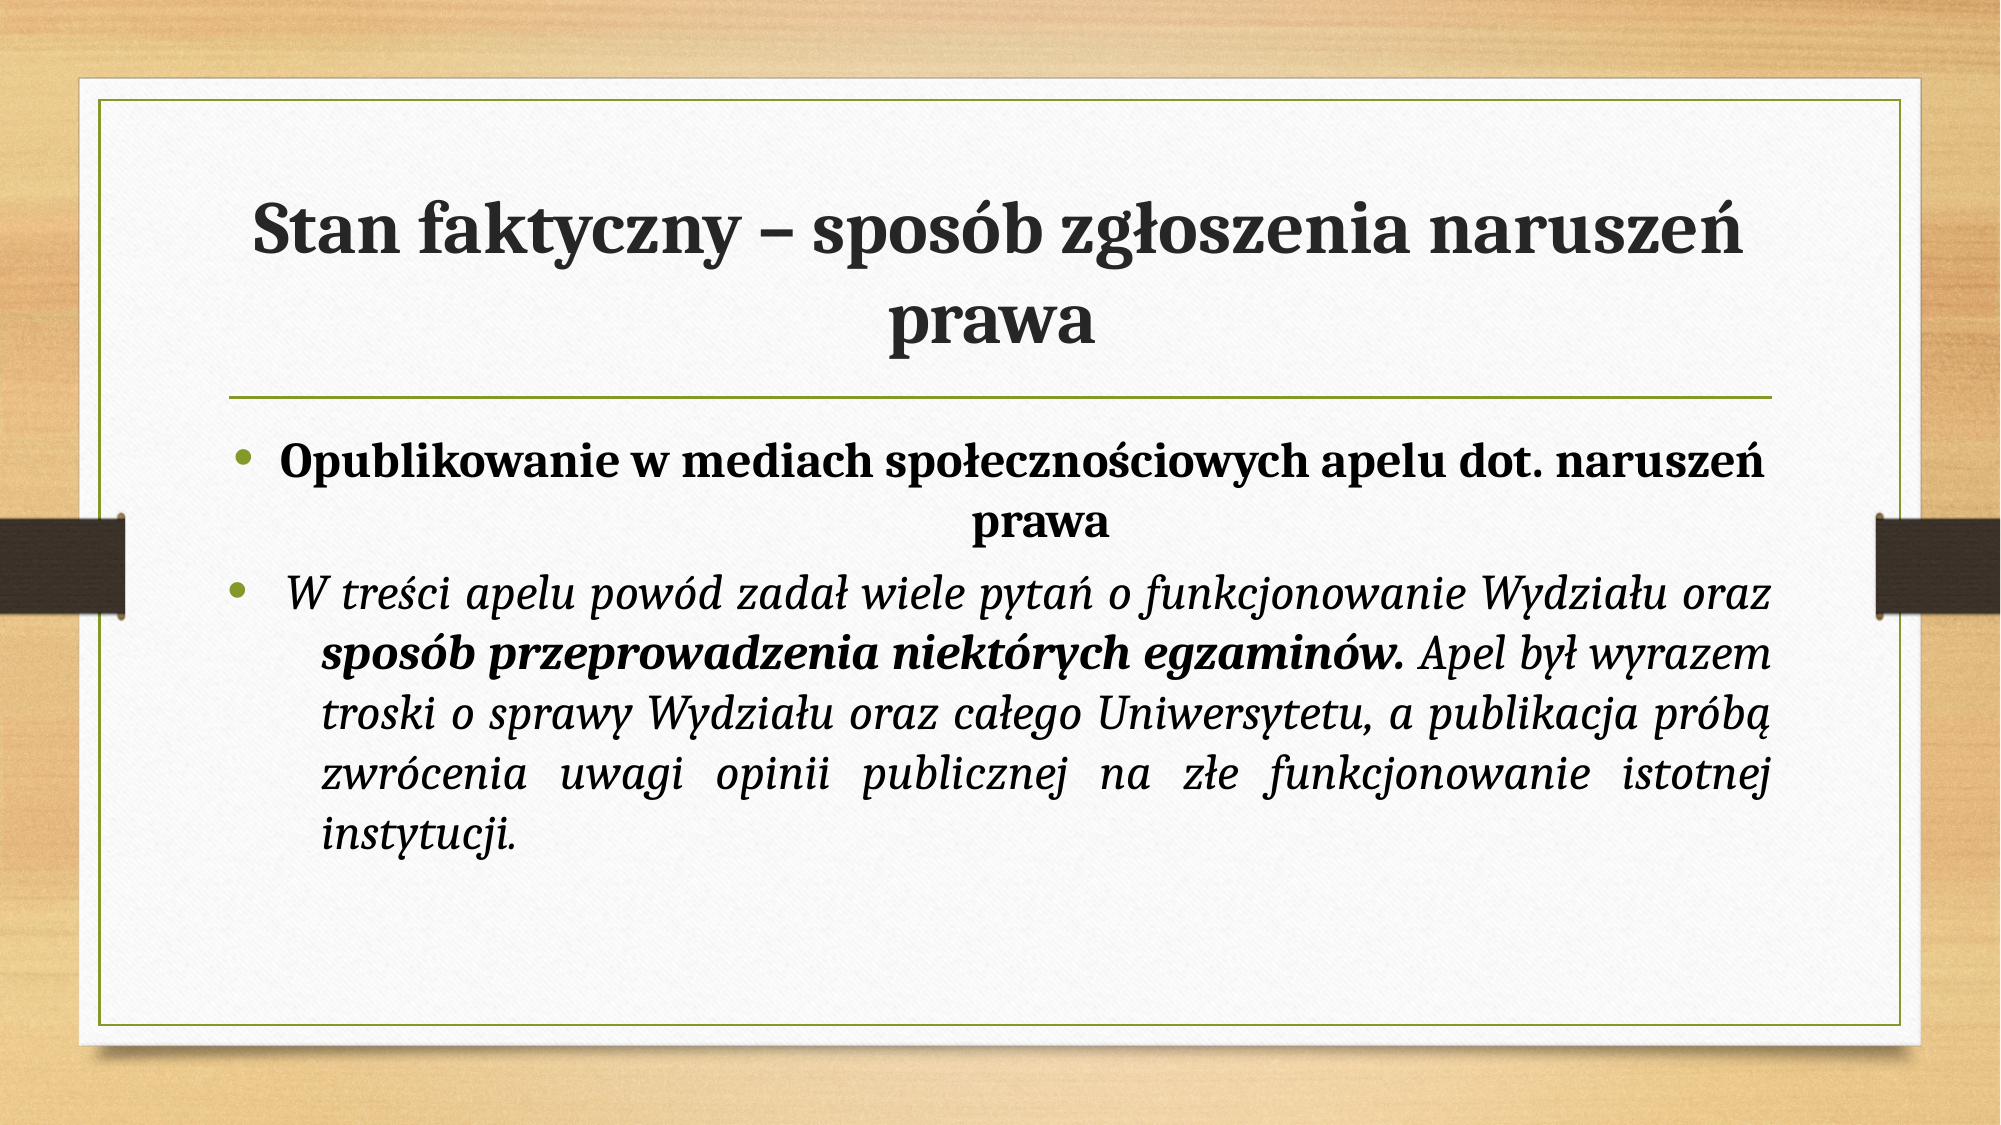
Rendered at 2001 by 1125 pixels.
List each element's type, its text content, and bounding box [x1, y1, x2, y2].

list Opublikowanie w mediach społecznościowych apelu dot. naruszeń prawa W treści apelu powód zadał wiele pytań o funkcjonowanie Wydziału oraz sposób przeprowadzenia niektórych egzaminów. Apel był wyrazem troski o sprawy Wydziału oraz całego Uniwersytetu, a publikacja próbą zwrócenia uwagi opinii publicznej na złe funkcjonowanie istotnej instytucji. [212, 419, 1788, 964]
title Stan faktyczny – sposób zgłoszenia naruszeń prawa [212, 161, 1788, 376]
